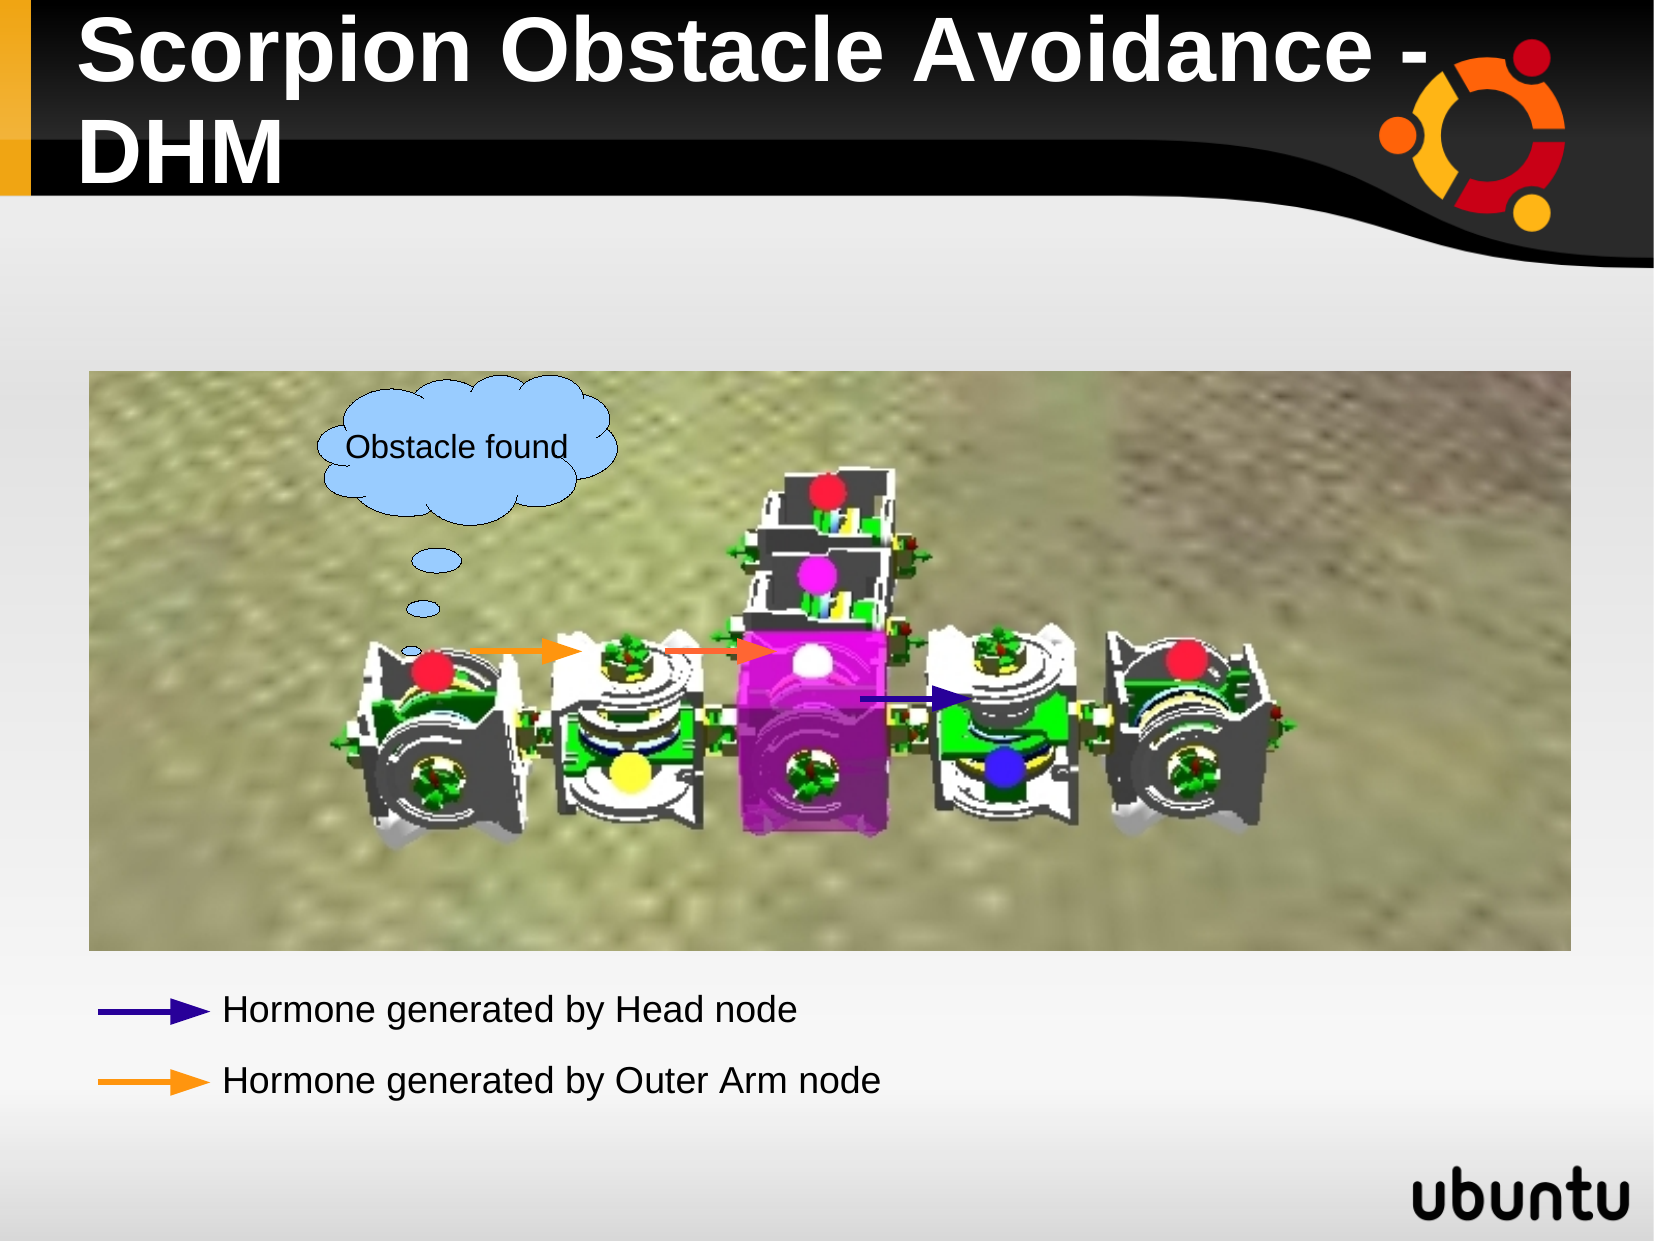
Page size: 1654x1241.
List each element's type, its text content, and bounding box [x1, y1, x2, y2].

text_box Hormone generated by Outer Arm node [207, 1051, 920, 1109]
text_box Obstacle found [317, 375, 618, 526]
text_box Hormone generated by Head node [207, 980, 920, 1038]
text_box Obstacle found [406, 600, 440, 618]
picture [0, 0, 1654, 1241]
title Scorpion Obstacle Avoidance - DHM [76, 0, 1565, 204]
text_box Obstacle found [411, 548, 462, 574]
